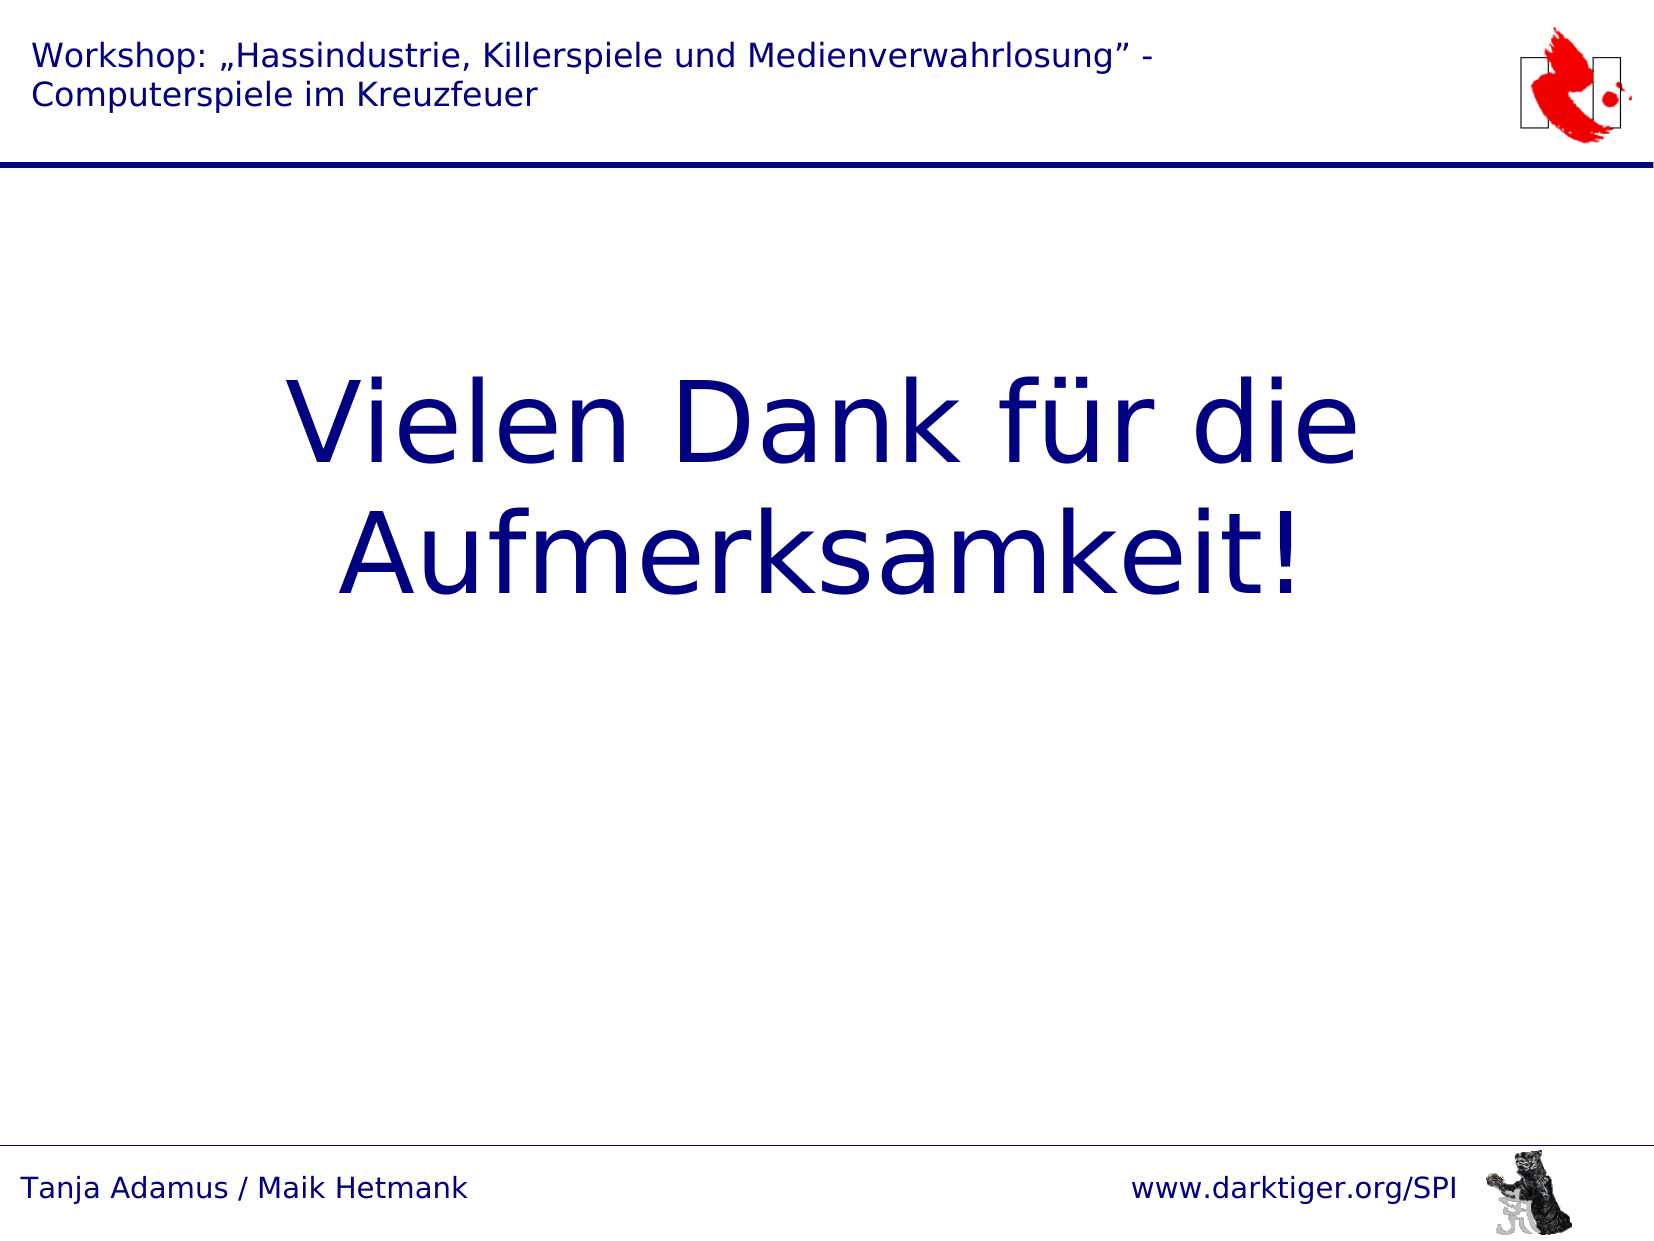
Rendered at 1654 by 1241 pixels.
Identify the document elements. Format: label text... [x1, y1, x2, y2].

text_box Vielen Dank für die Aufmerksamkeit! [70, 350, 1577, 628]
picture [1486, 1150, 1572, 1235]
picture [1503, 16, 1632, 148]
text_box Workshop: „Hassindustrie, Killerspiele und Medienverwahrlosung” - Computerspiele im Kreuzfeuer [16, 29, 1418, 178]
